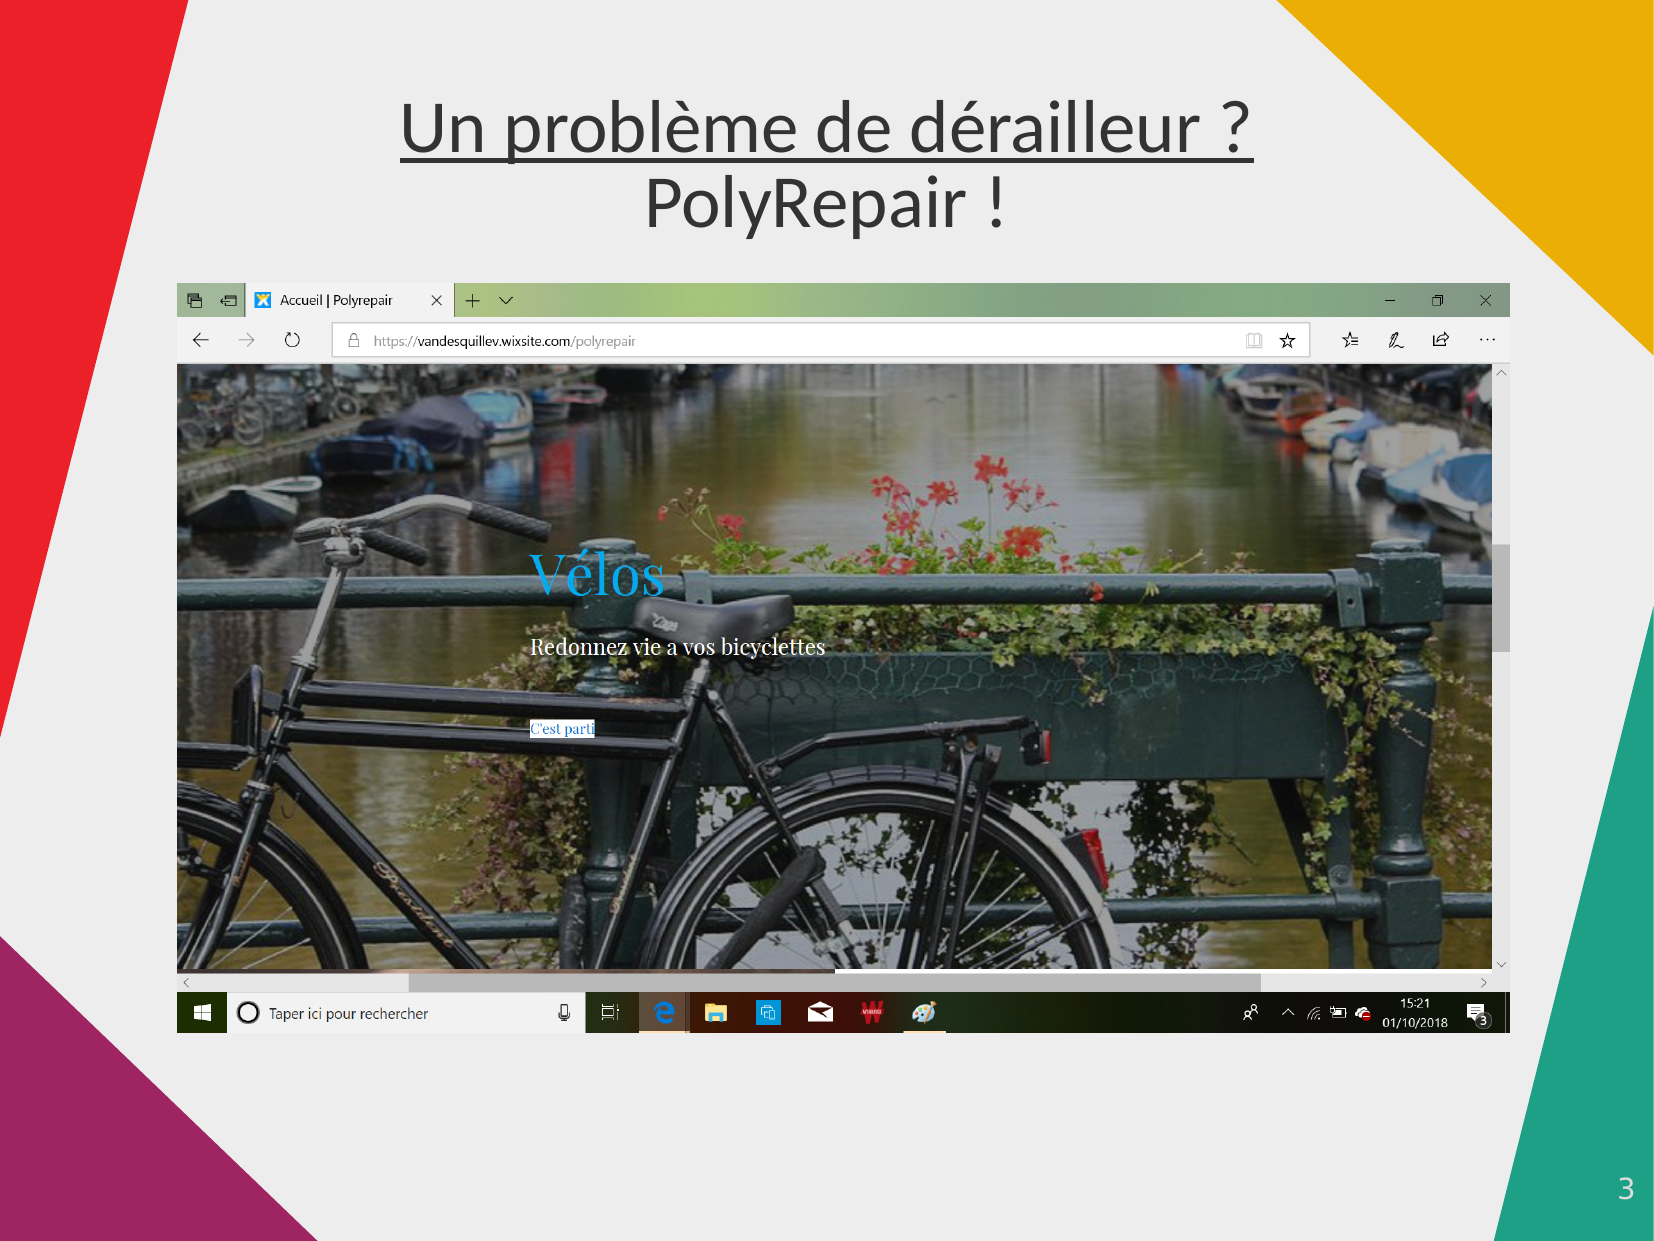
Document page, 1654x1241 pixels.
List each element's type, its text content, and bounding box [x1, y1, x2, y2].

picture [177, 283, 1510, 1033]
title Un problème de dérailleur ? PolyRepair ! [114, 73, 1539, 271]
